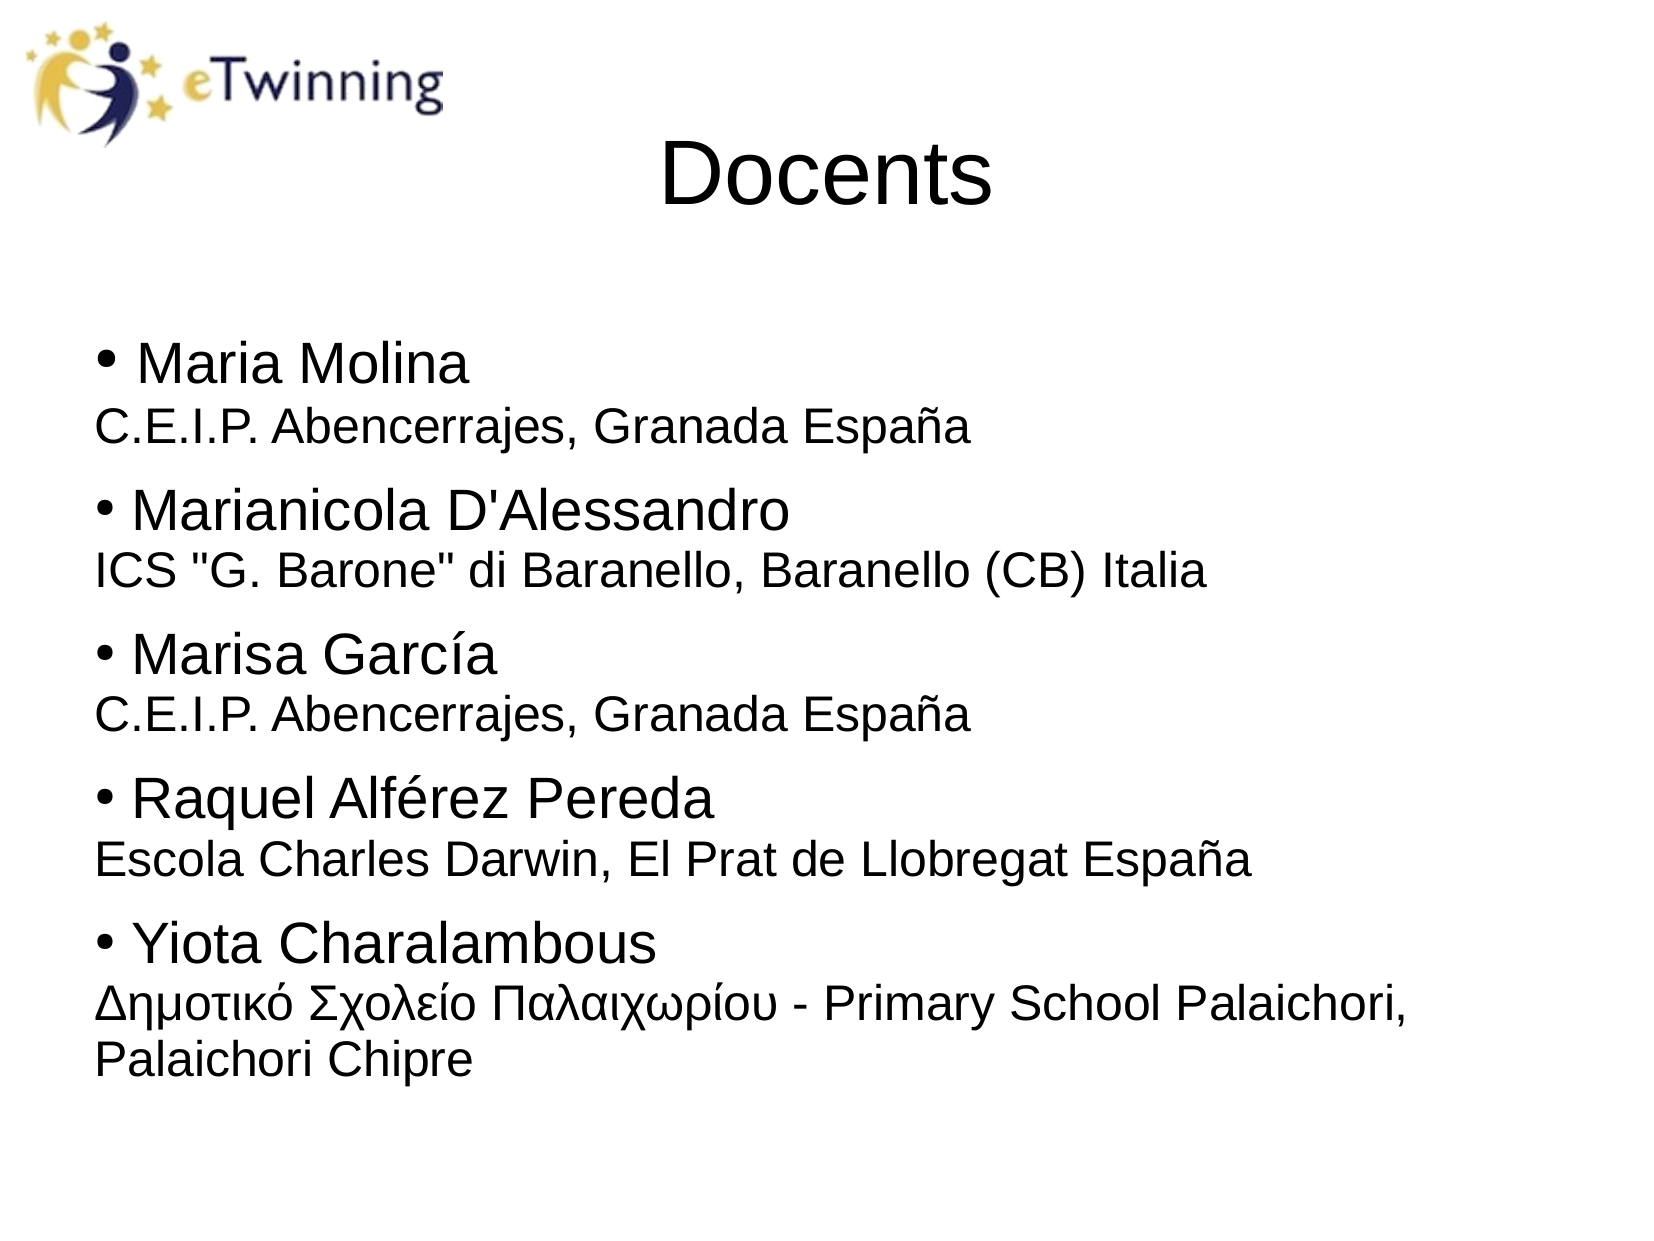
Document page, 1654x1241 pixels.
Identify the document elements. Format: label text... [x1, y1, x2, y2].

subtitle Maria Molina C.E.I.P. Abencerrajes, Granada España Marianicola D'Alessandro ICS "G. Barone" di Baranello, Baranello (CB) Italia Marisa García C.E.I.P. Abencerrajes, Granada España Raquel Alférez Pereda Escola Charles Darwin, El Prat de Llobregat España Yiota Charalambous Δημοτικό Σχολείο Παλαιχωρίου - Primary School Palaichori, Palaichori Chipre [94, 295, 1583, 1115]
title Docents [82, 88, 1571, 257]
picture [26, 20, 443, 148]
